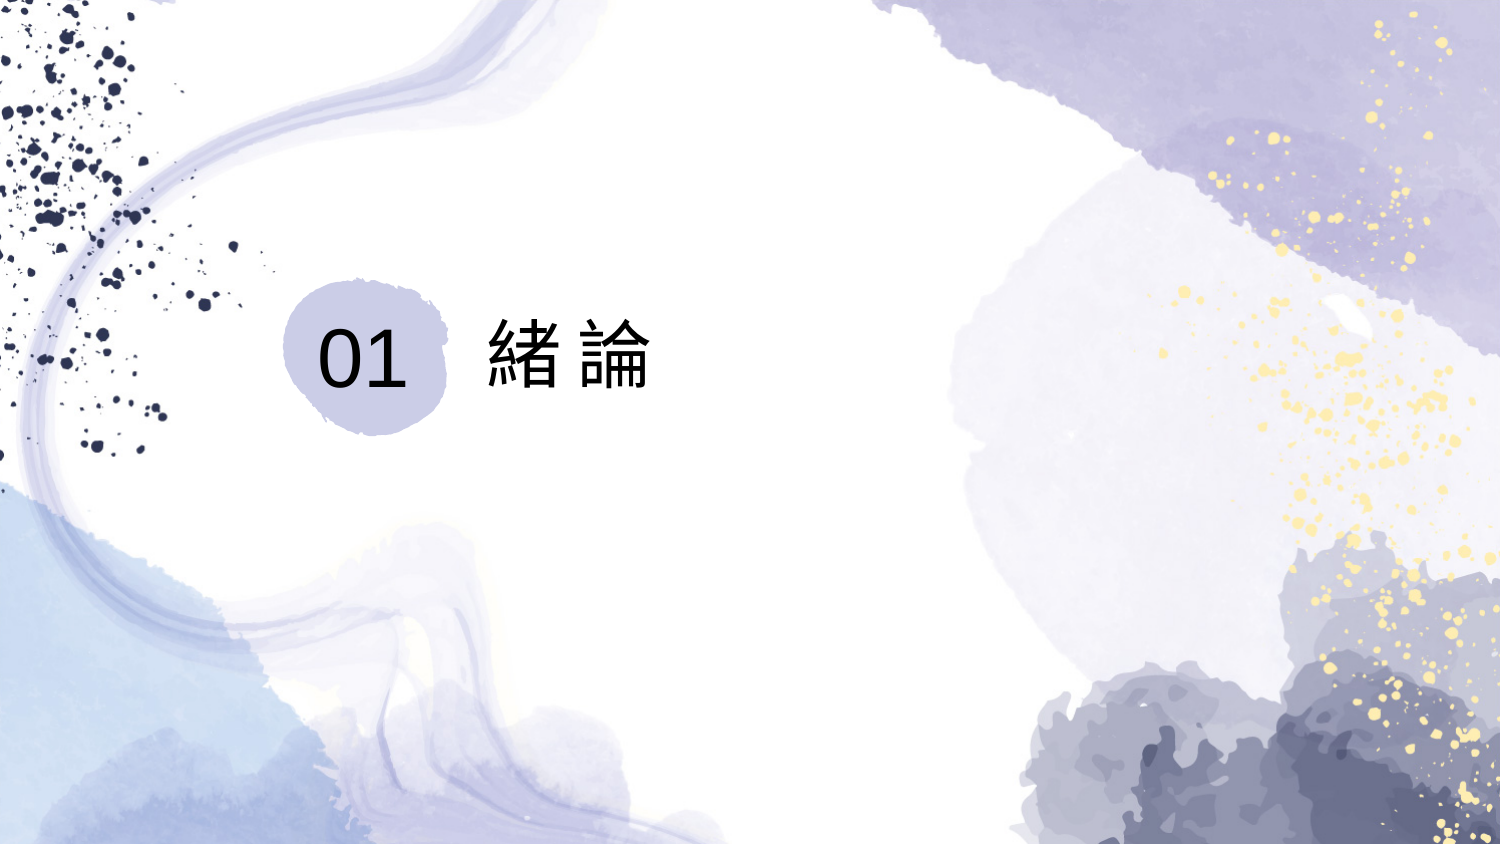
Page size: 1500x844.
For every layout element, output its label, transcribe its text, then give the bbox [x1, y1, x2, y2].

text_box [322, 417, 426, 437]
text_box 緒 論 [470, 283, 1110, 422]
text_box 01 [264, 288, 464, 417]
text_box [319, 277, 396, 288]
